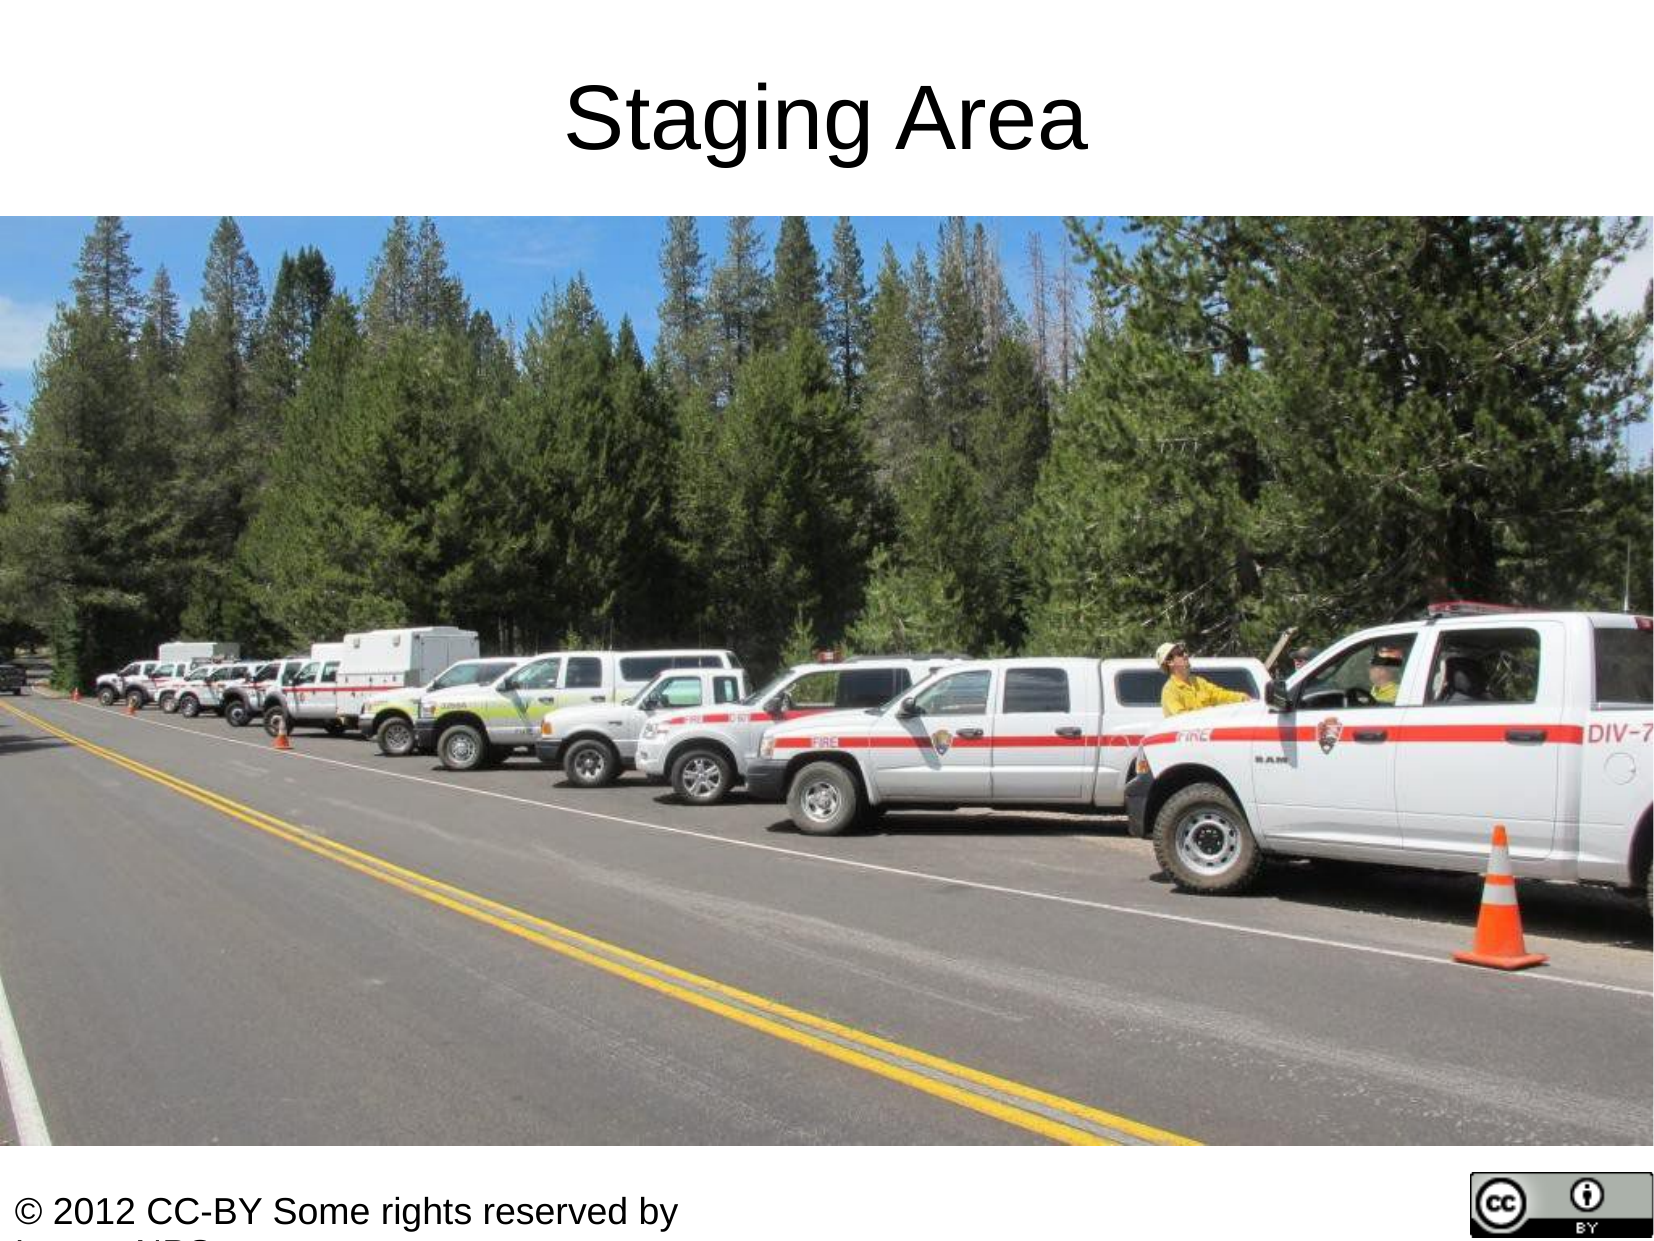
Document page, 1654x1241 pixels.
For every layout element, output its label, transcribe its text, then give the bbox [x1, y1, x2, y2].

title Staging Area [82, 13, 1571, 216]
text_box © 2012 CC-BY Some rights reserved by LassenNPS [0, 1183, 901, 1241]
picture [1470, 1172, 1654, 1238]
picture [0, 216, 1654, 1146]
